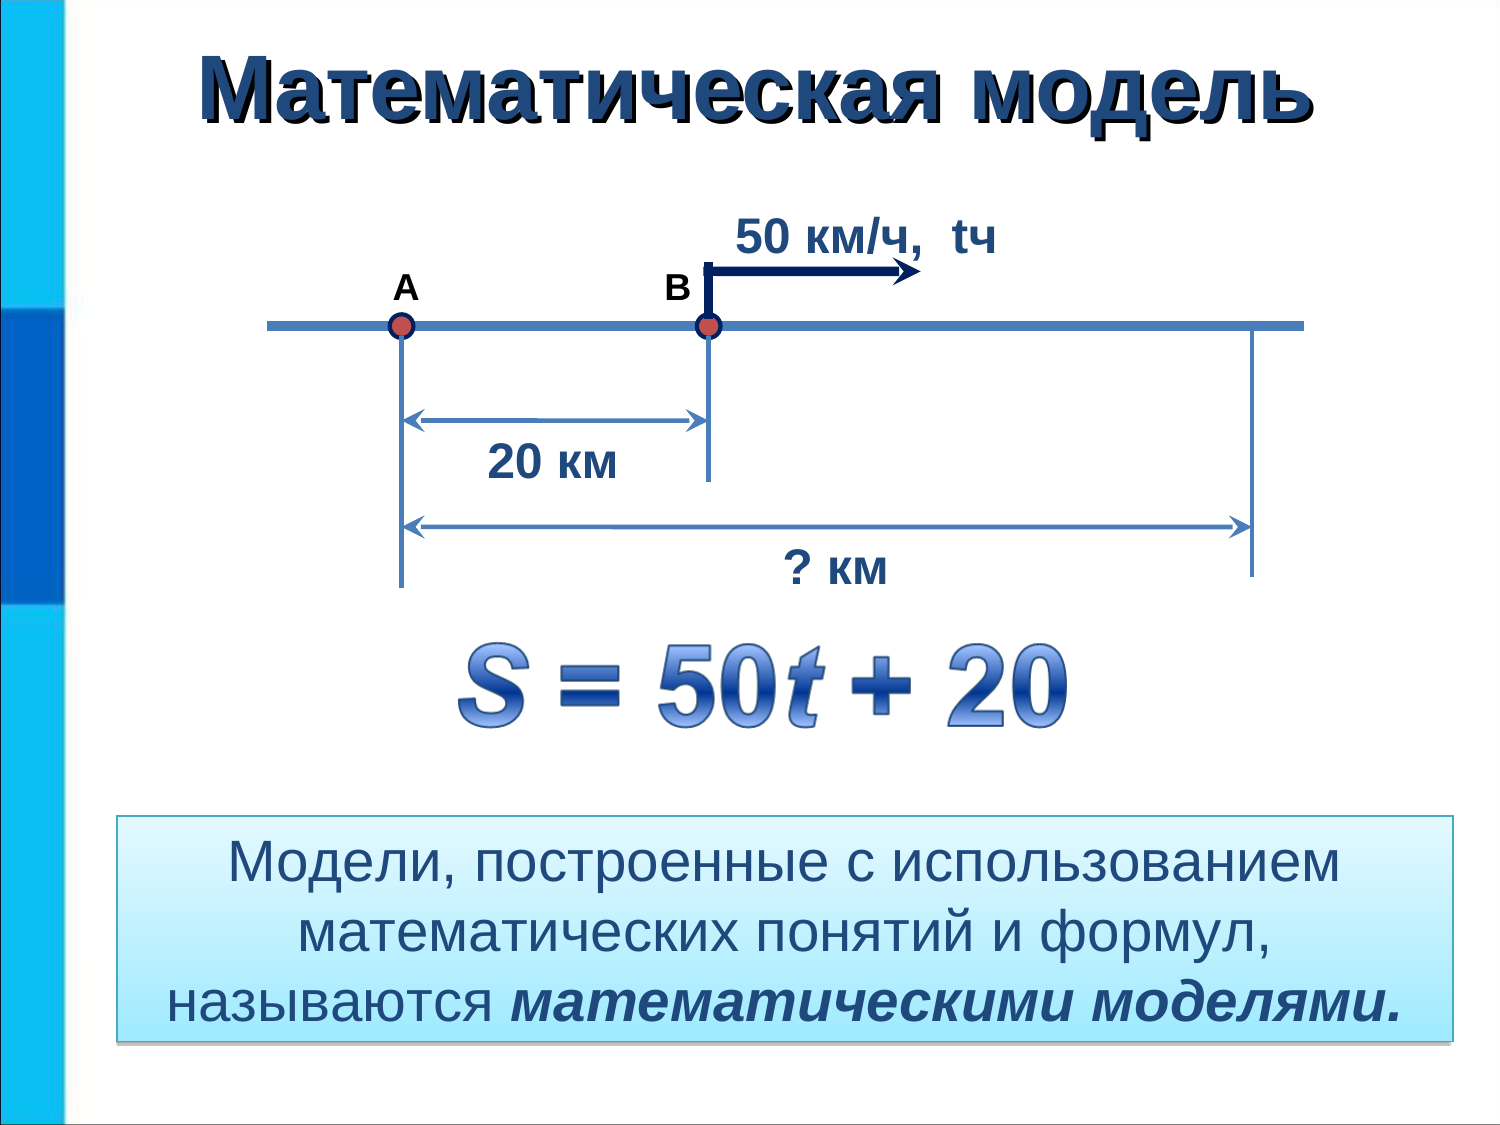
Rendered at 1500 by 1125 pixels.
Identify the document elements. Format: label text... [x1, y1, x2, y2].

text_box 20 км [472, 420, 674, 497]
text_box ? км [860, 564, 866, 580]
text_box ? км [874, 564, 879, 580]
text_box [696, 315, 721, 338]
text_box А [377, 255, 438, 316]
picture [0, 0, 1500, 1125]
text_box 50 км/ч, tч [720, 196, 1061, 272]
text_box ? км [767, 526, 969, 580]
text_box [389, 316, 414, 338]
title Математическая модель [128, 30, 1383, 135]
text_box Модели, построенные с использованием математических понятий и формул, называются математическими моделями. [117, 815, 1454, 1042]
text_box В [649, 255, 709, 316]
